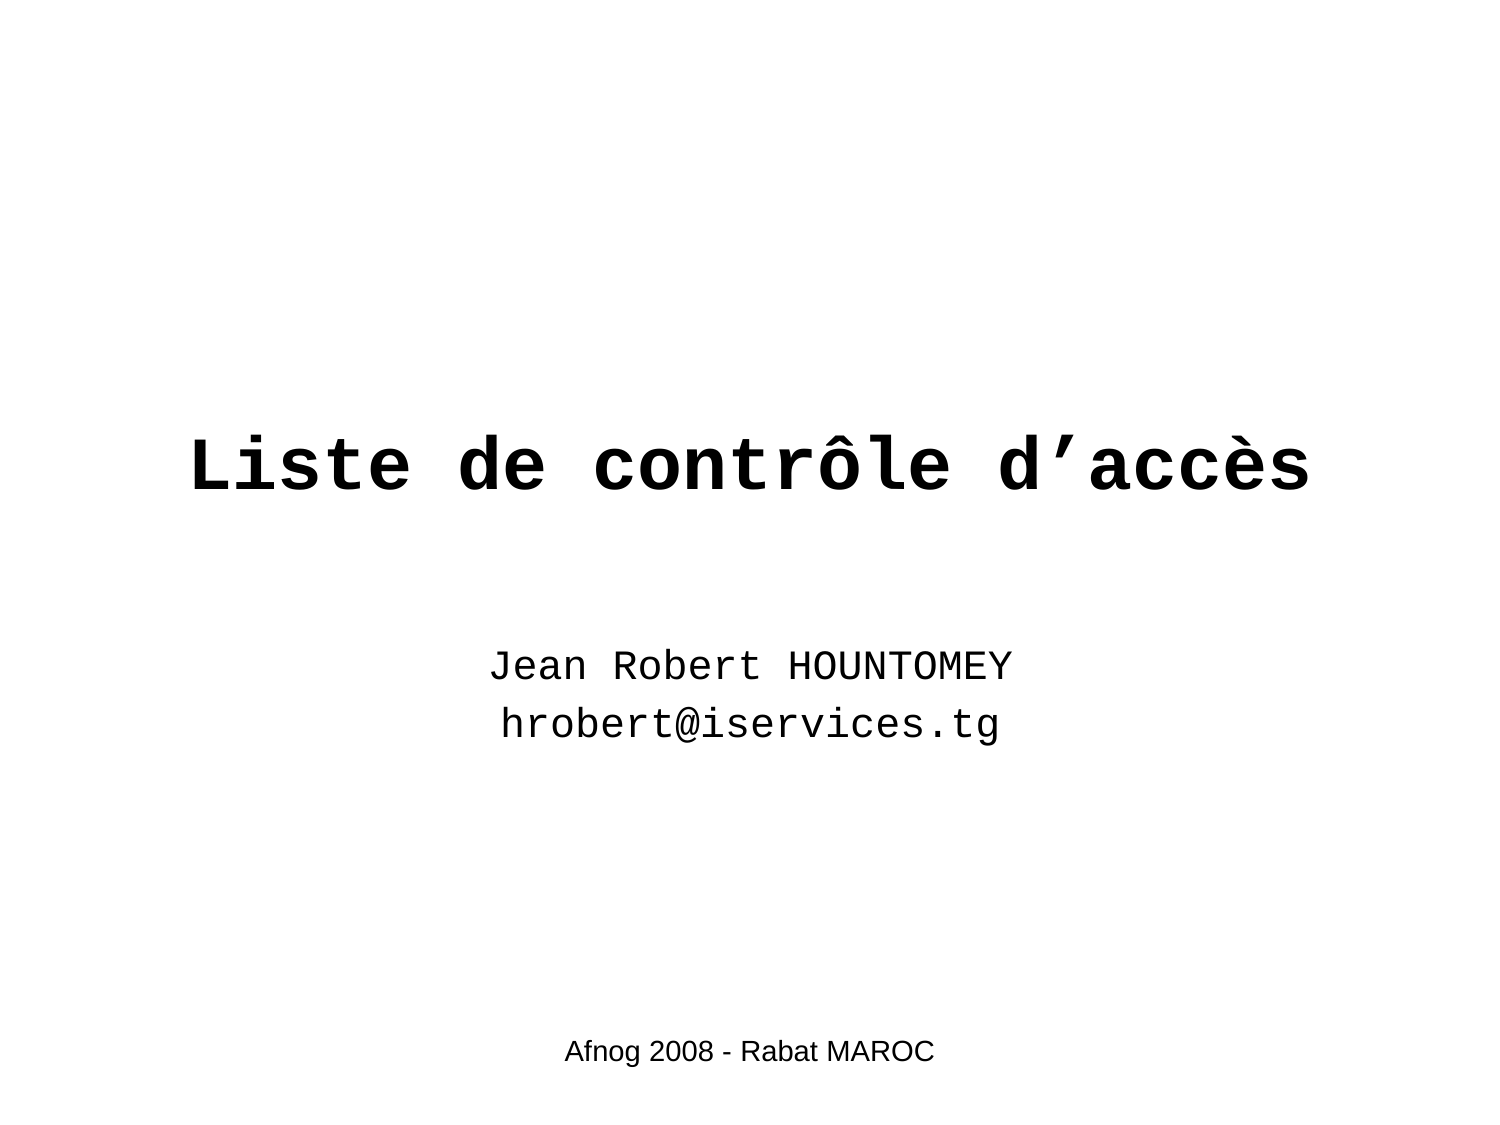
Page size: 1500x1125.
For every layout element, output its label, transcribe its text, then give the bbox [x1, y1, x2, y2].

title Liste de contrôle d’accès [112, 349, 1388, 591]
text_box Jean Robert HOUNTOMEY hrobert@iservices.tg [225, 637, 1276, 926]
text_box Afnog 2008 - Rabat MAROC [512, 1024, 988, 1103]
